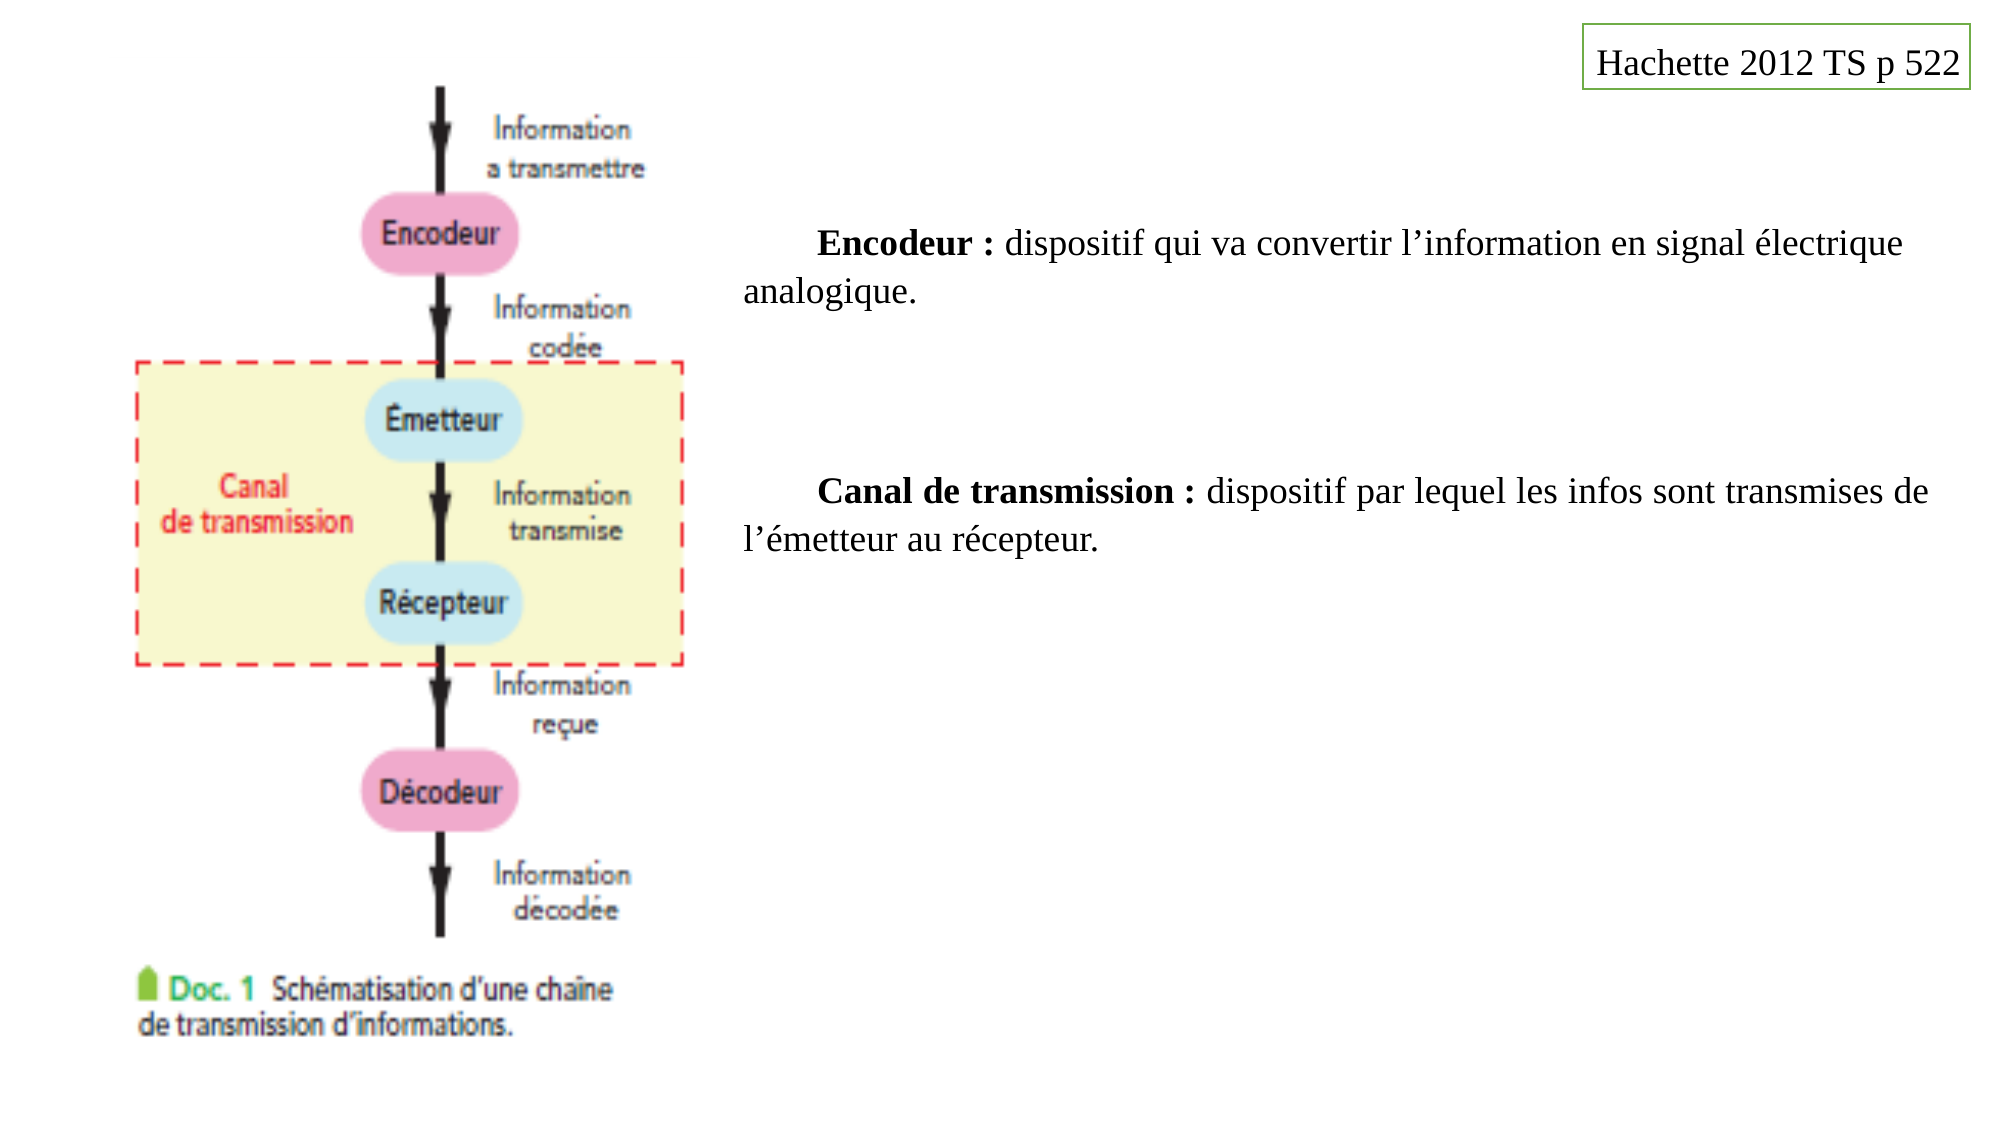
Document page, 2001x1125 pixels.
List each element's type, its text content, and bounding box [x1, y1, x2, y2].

text_box Hachette 2012 TS p 522 [1581, 27, 1980, 91]
text_box Canal de transmission : dispositif par lequel les infos sont transmises de l’émetteur au récepteur. [728, 455, 1945, 567]
picture [109, 56, 700, 1058]
text_box Encodeur : dispositif qui va convertir l’information en signal électrique analogique. [728, 207, 1971, 319]
